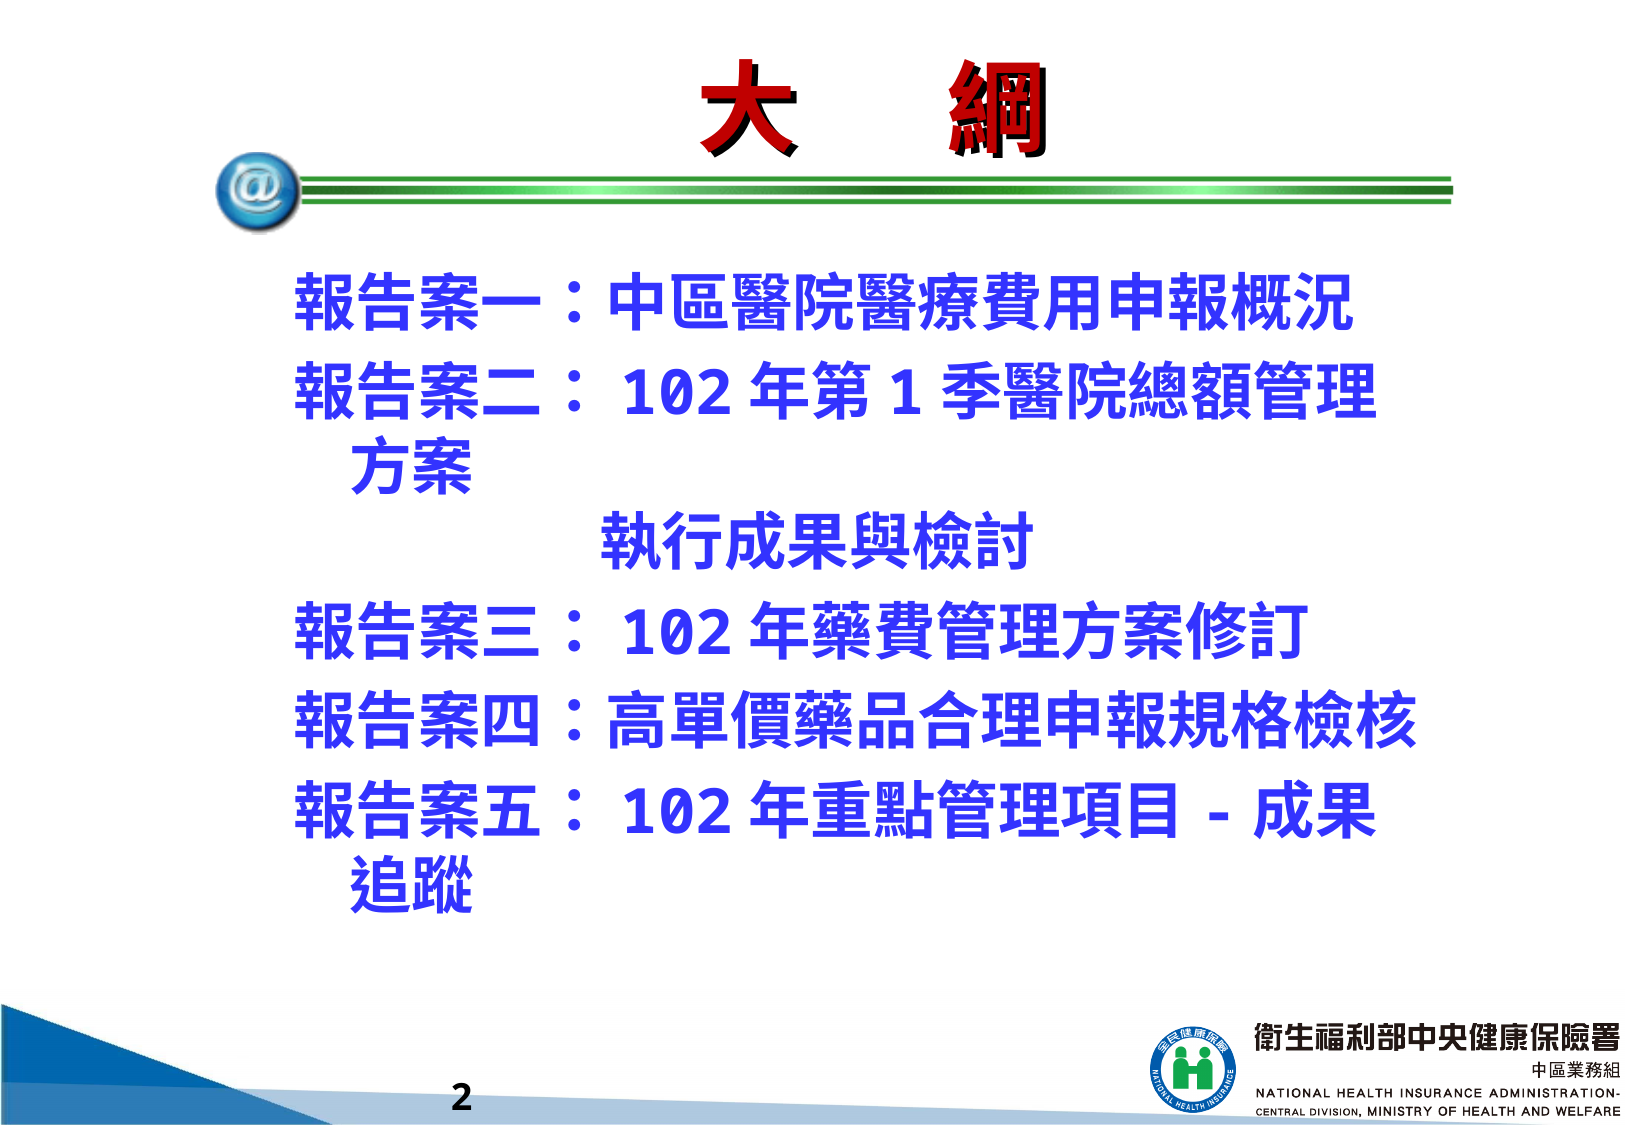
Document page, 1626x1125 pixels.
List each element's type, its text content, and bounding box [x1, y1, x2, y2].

text_box [435, 1065, 815, 1125]
title 大 綱 [292, 10, 1451, 198]
list 報告案一：中區醫院醫療費用申報概況 報告案二：102年第1季醫院總額管理方案 執行成果與檢討 報告案三：102年藥費管理方案修訂 報告案四：高單價藥品合理申報規格檢核 報告案五：102年重點管理項目-成果追蹤 [221, 255, 1451, 1045]
